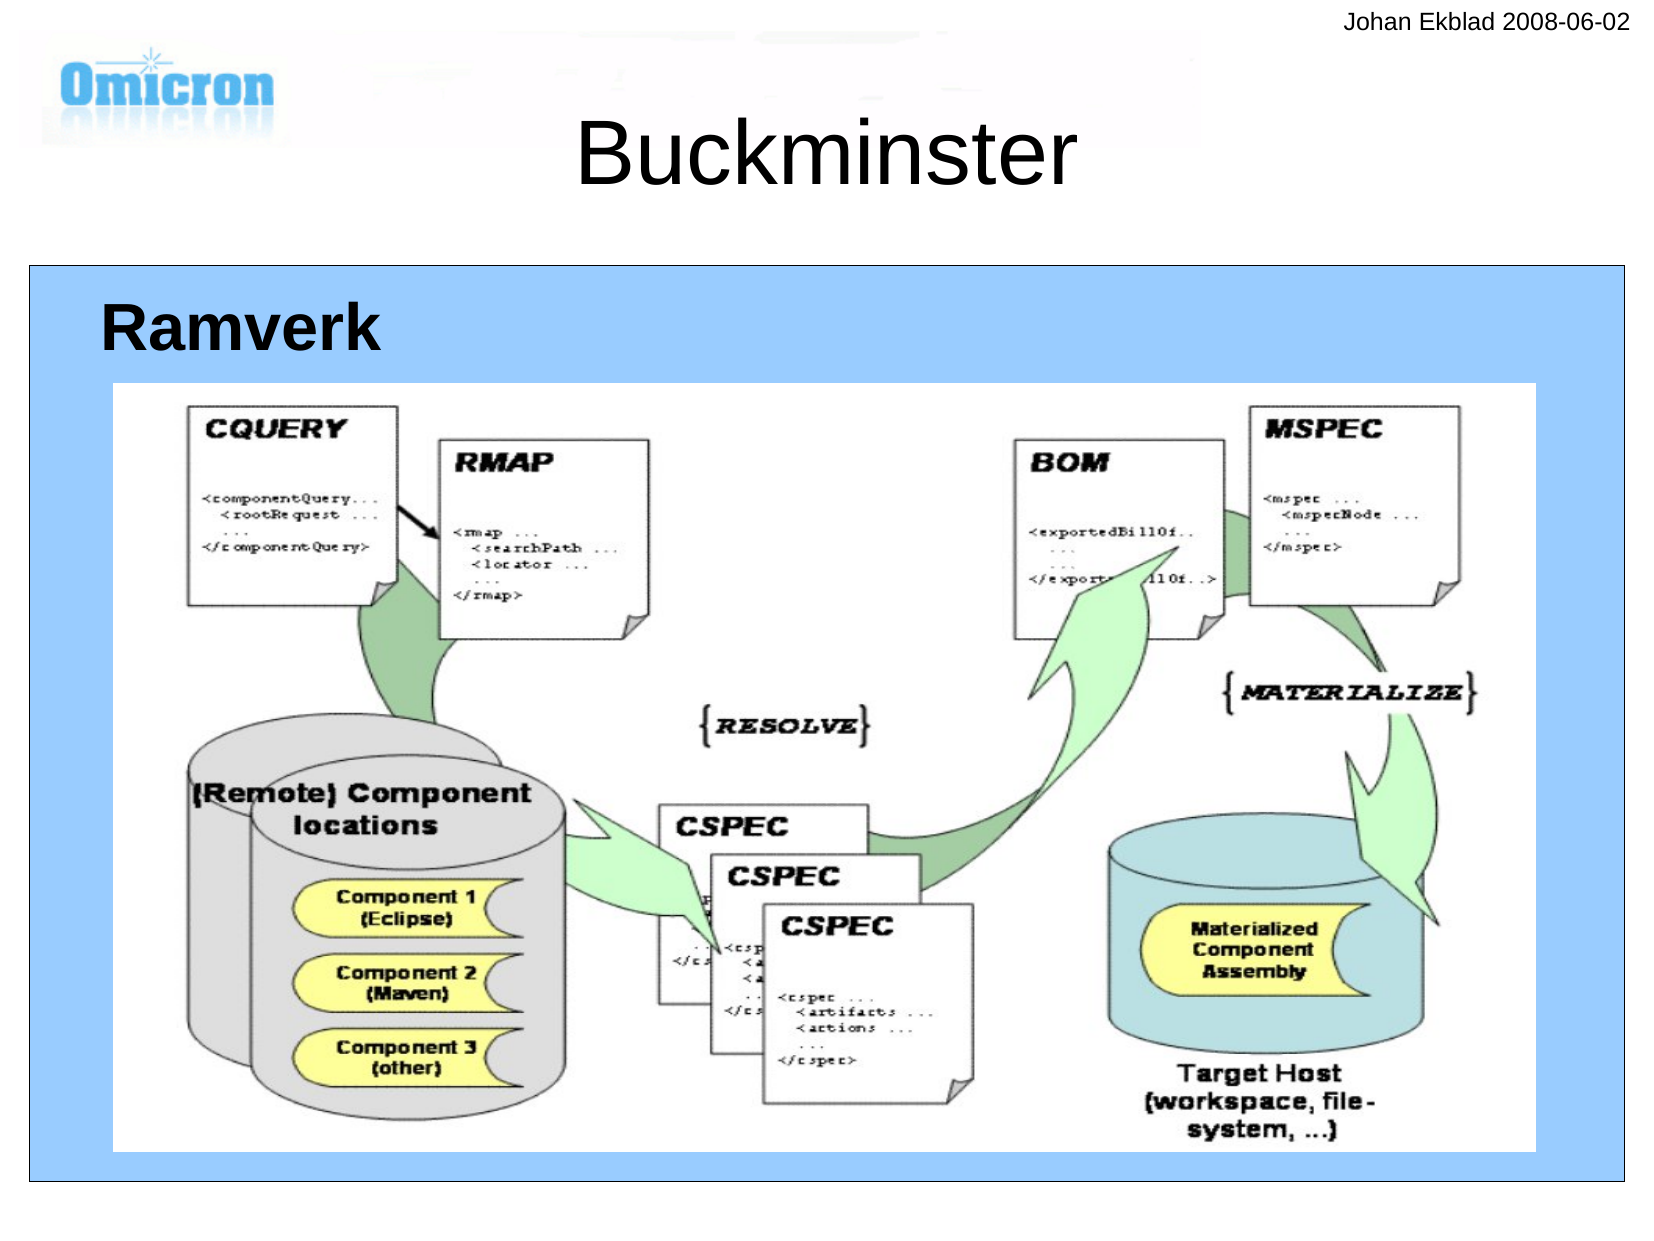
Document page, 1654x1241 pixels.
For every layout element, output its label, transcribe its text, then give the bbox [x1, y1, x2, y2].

picture [19, 30, 1201, 148]
title Buckminster [82, 49, 1571, 257]
list Ramverk [82, 290, 1571, 1109]
picture [113, 383, 1536, 1152]
text_box [29, 265, 1625, 1182]
text_box Johan Ekblad 2008-06-02 [1328, 0, 1647, 47]
